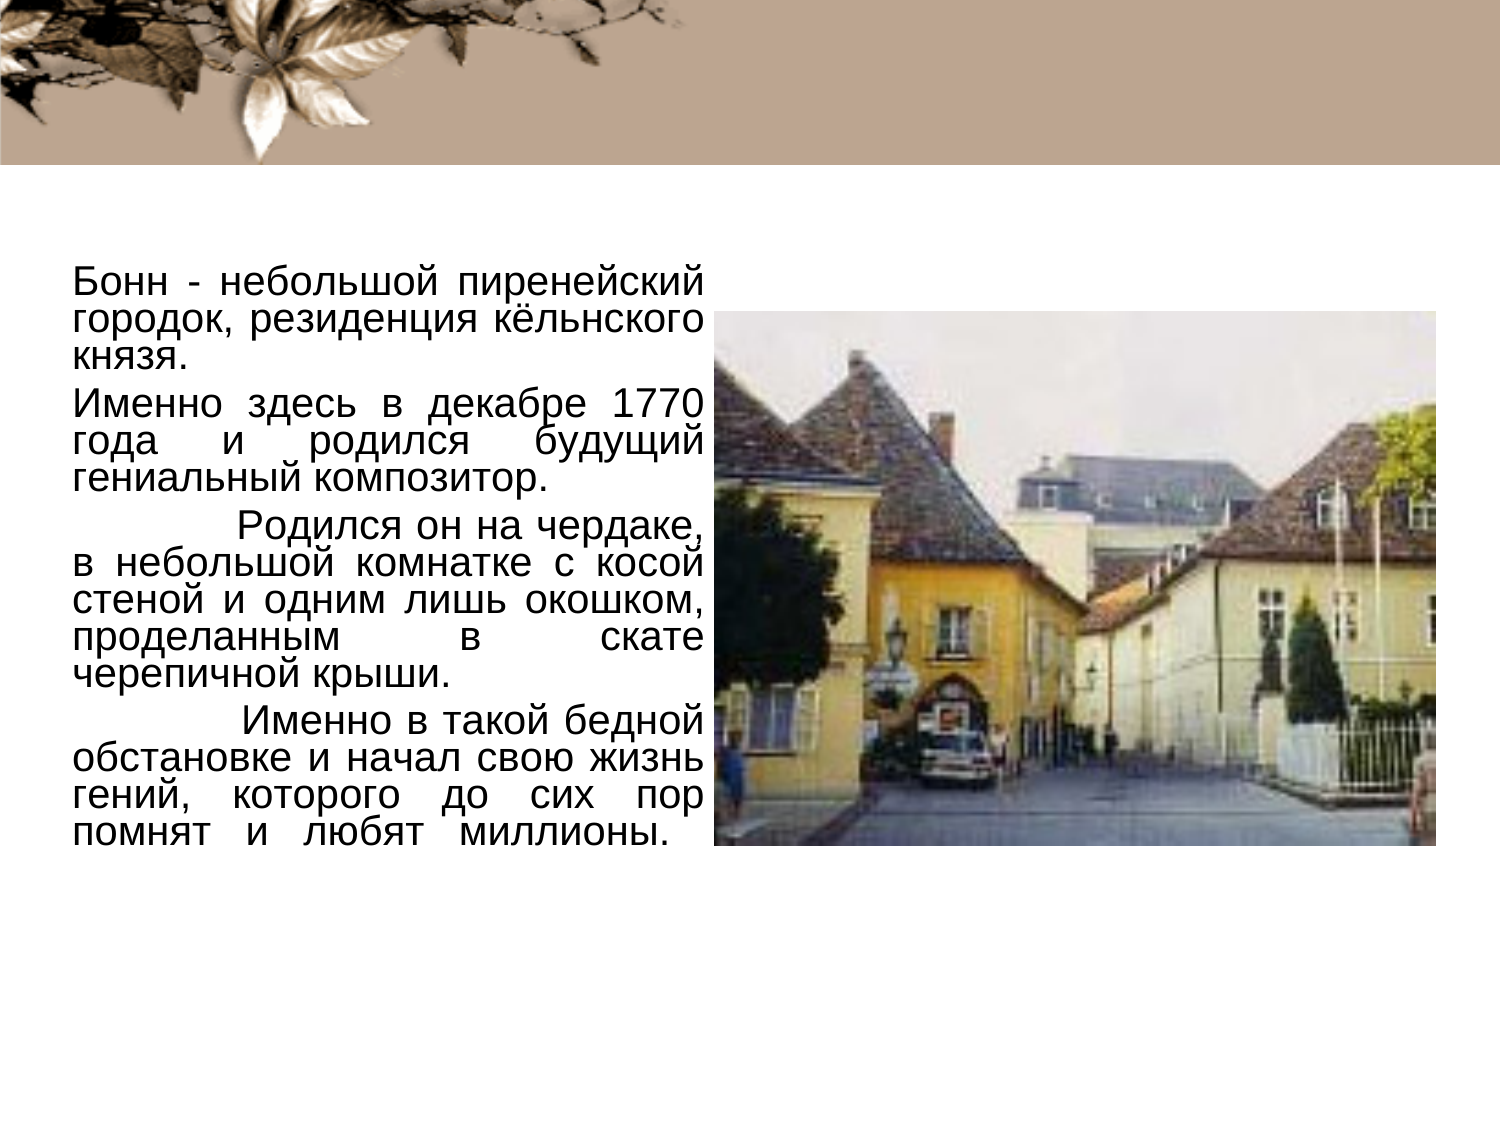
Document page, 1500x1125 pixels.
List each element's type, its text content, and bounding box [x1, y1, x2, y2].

list Бонн - небольшой пиренейский городок, резиденция кёльнского князя. Именно здесь в декабре 1770 года и родился будущий гениальный композитор. Родился он на чердаке, в небольшой комнатке с косой стеной и одним лишь окошком, проделанным в скате черепичной крыши. Именно в такой бедной обстановке и начал свою жизнь гений, которого до сих пор помнят и любят миллионы. [57, 258, 720, 1121]
picture [720, 311, 1436, 846]
picture [0, 0, 1500, 165]
